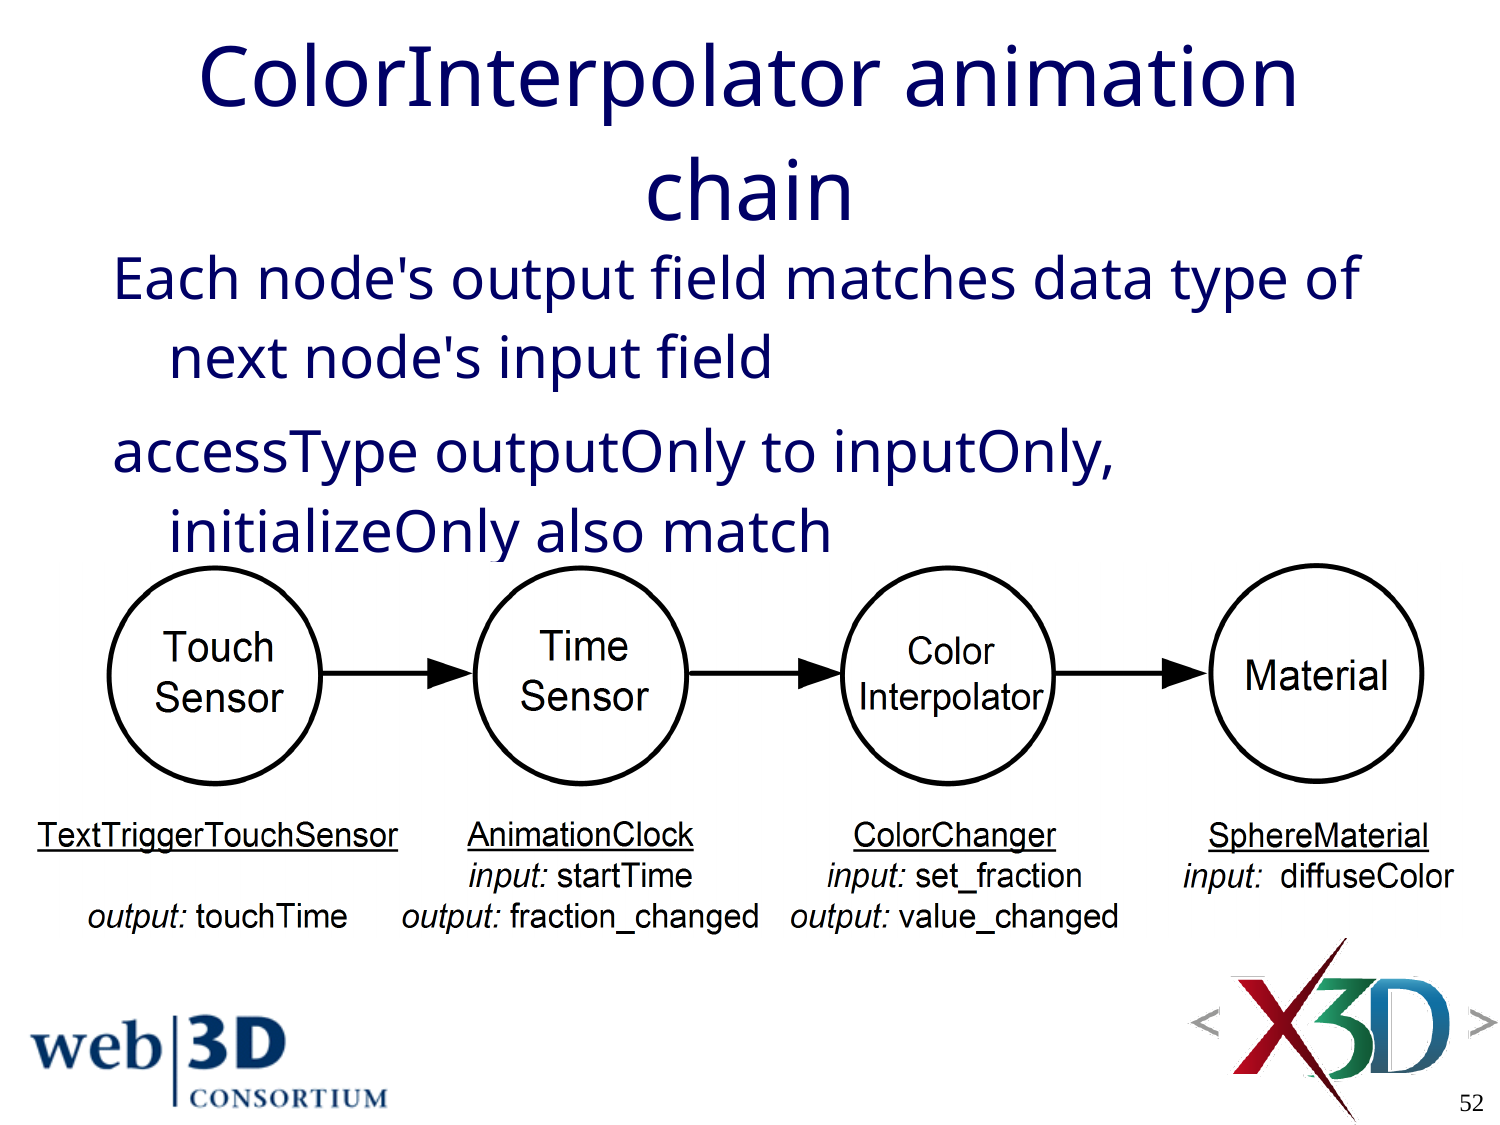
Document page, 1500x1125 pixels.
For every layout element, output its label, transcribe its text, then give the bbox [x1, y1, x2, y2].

picture [12, 998, 413, 1118]
title ColorInterpolator animation chain [112, 44, 1388, 218]
list Each node's output field matches data type of next node's input field accessType outputOnly to inputOnly, initializeOnly also match [112, 237, 1407, 534]
picture [37, 562, 1500, 1125]
